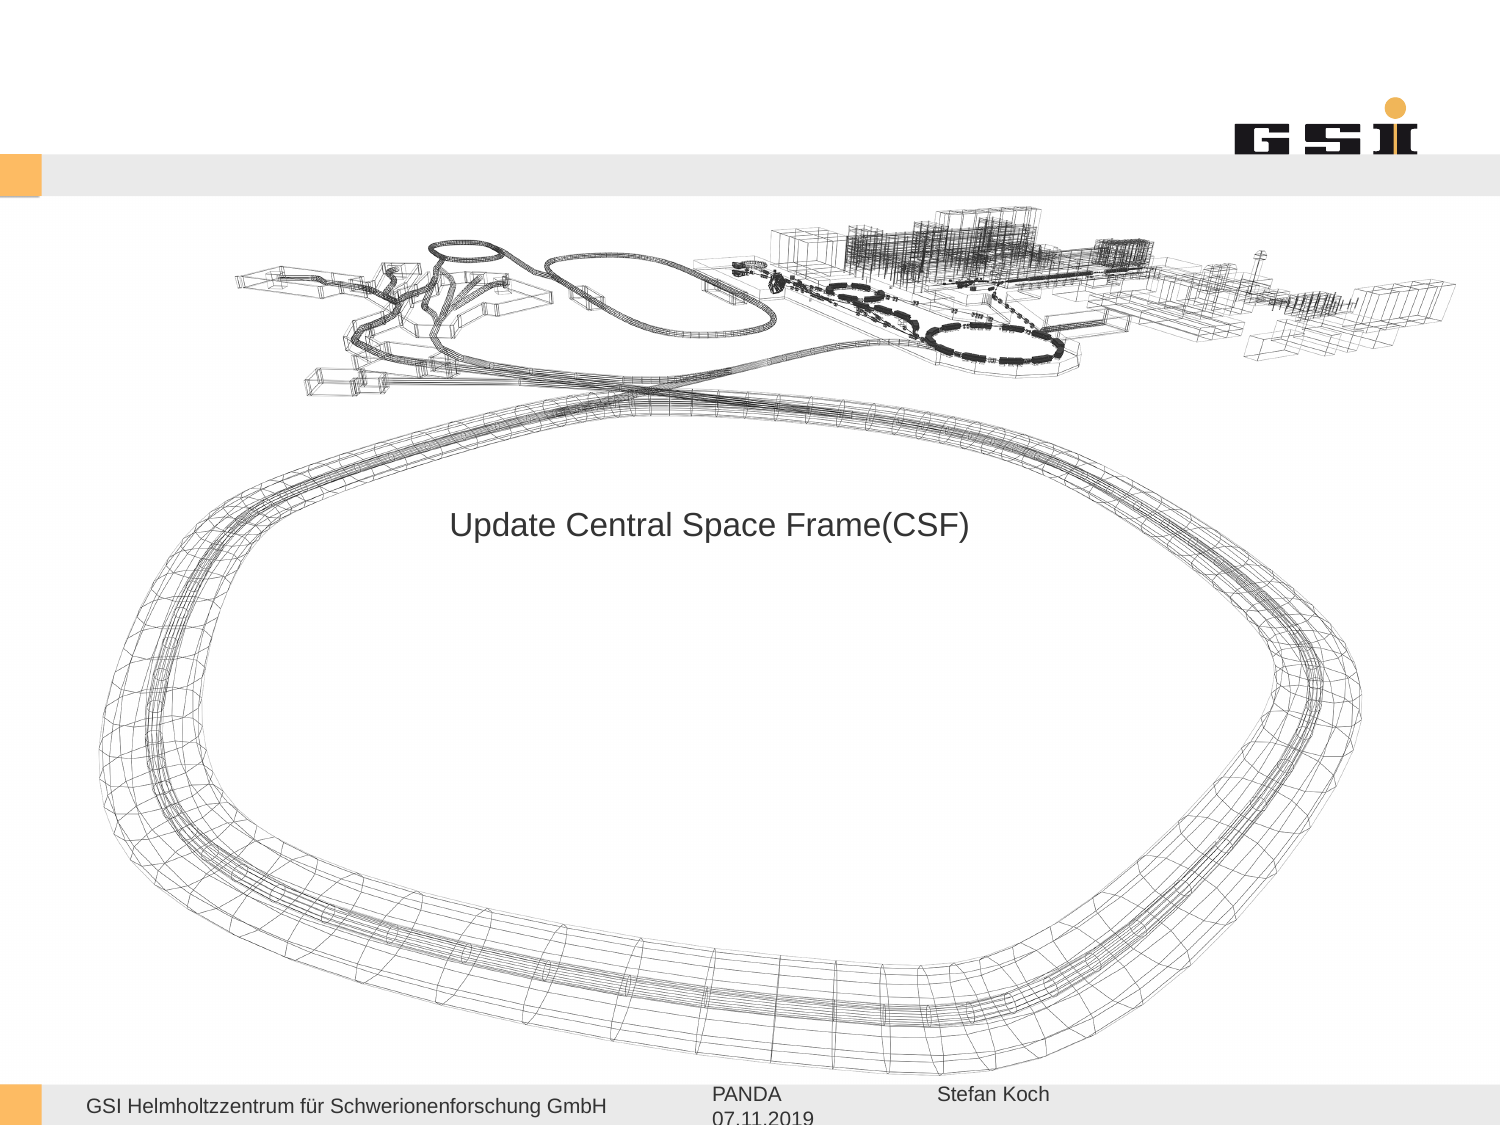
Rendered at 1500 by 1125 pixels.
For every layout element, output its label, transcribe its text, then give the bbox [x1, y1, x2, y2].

text_box Update Central Space Frame(CSF) [168, 462, 1252, 591]
picture [1233, 95, 1419, 154]
picture [0, 197, 1500, 1084]
